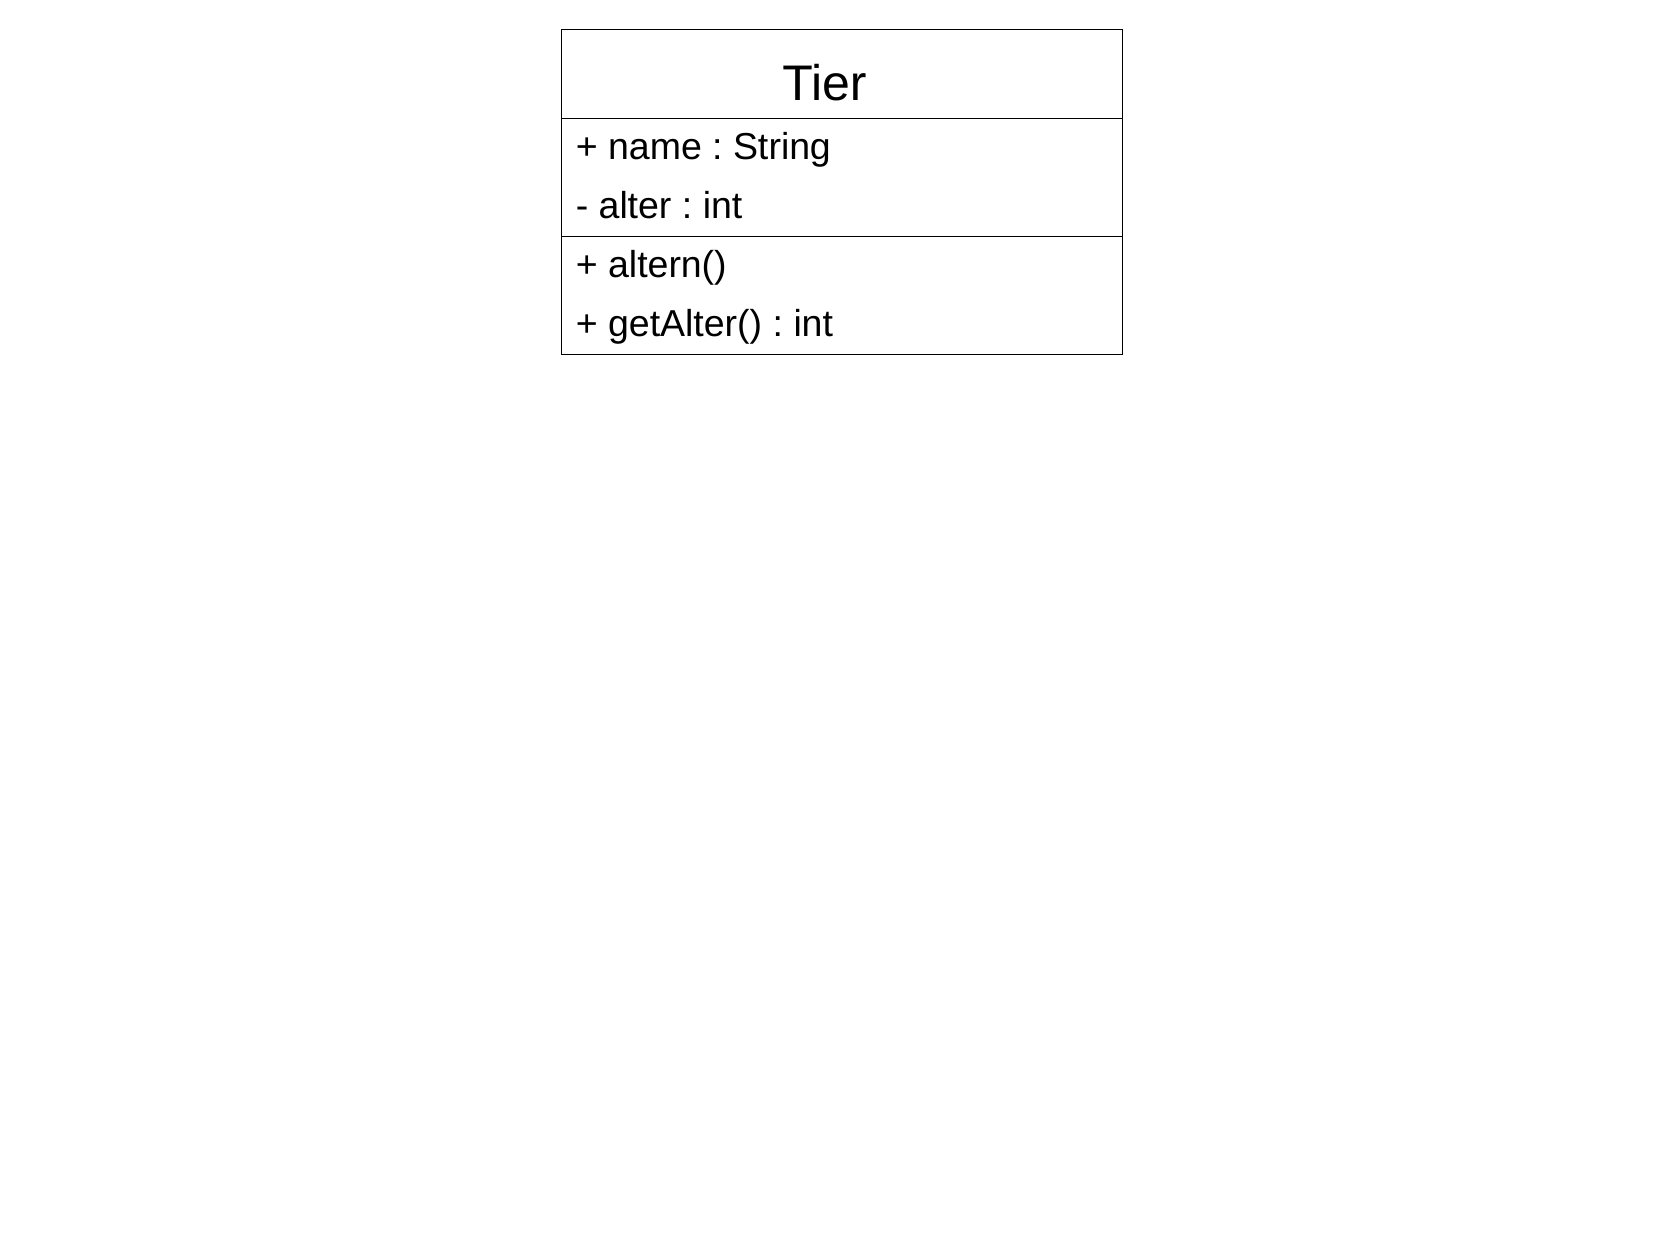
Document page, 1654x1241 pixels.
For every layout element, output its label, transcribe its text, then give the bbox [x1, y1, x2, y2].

text_box - alter : int [561, 177, 1123, 237]
text_box + getAlter() : int [561, 296, 1123, 355]
text_box Tier [767, 47, 916, 118]
text_box [561, 29, 1123, 118]
text_box + altern() [561, 237, 1123, 296]
text_box + name : String [561, 118, 1123, 177]
